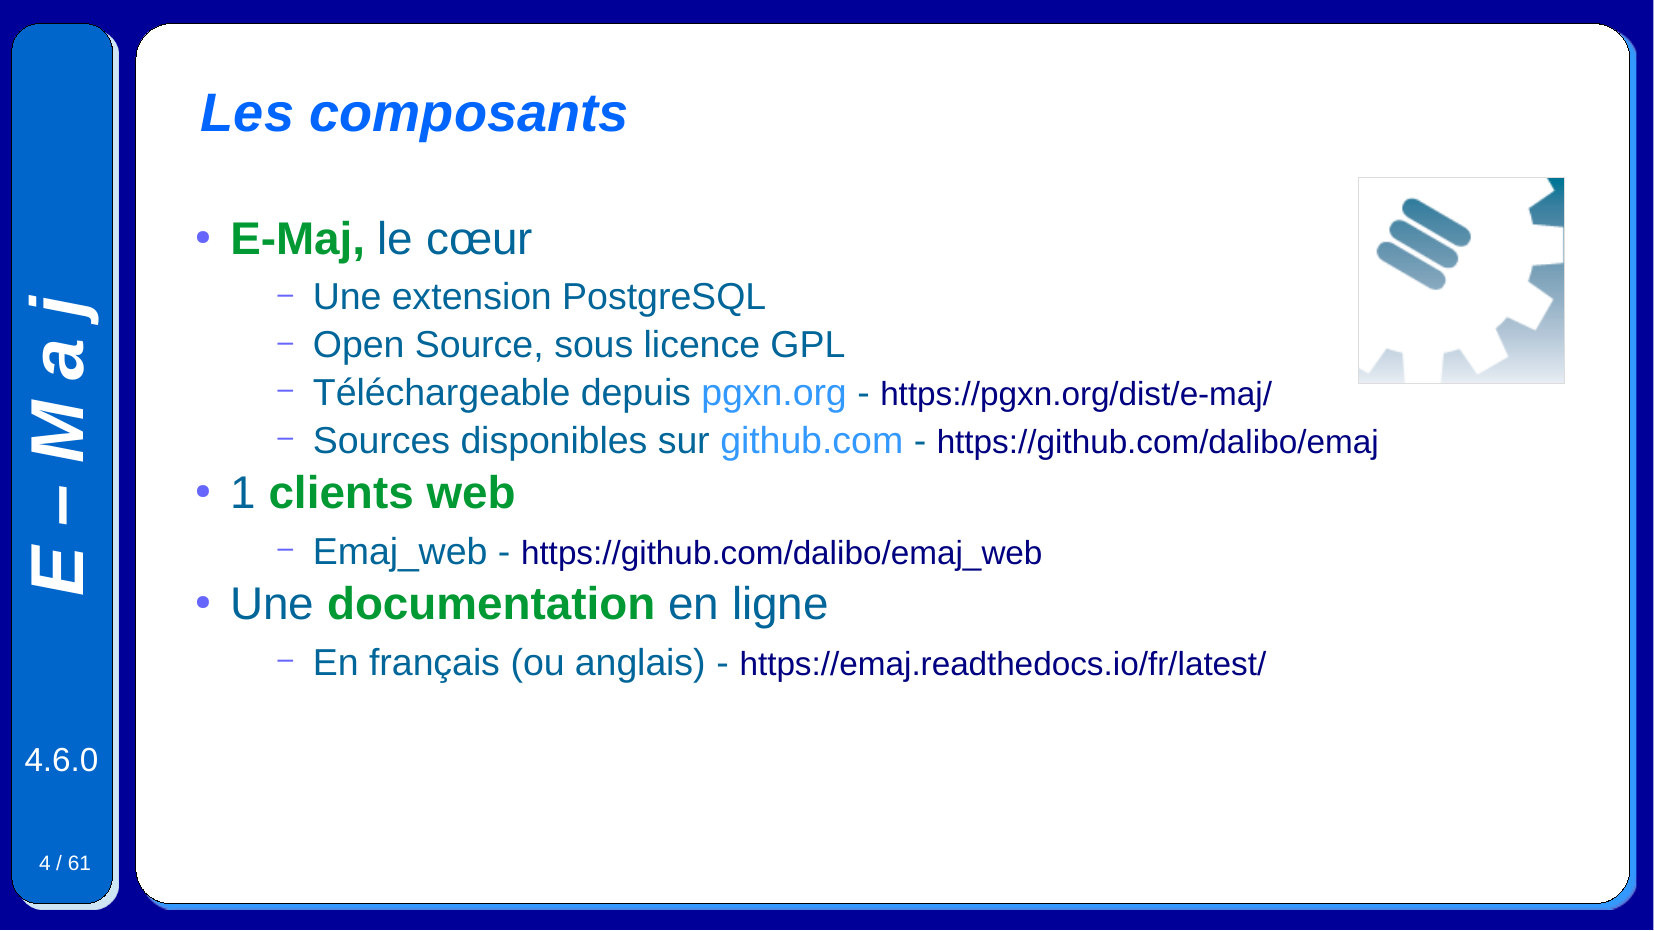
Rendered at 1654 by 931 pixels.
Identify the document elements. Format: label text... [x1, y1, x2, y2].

list E-Maj, le cœur Une extension PostgreSQL Open Source, sous licence GPL Téléchargeable depuis pgxn.org - https://pgxn.org/dist/e-maj/ Sources disponibles sur github.com - https://github.com/dalibo/emaj 1 clients web Emaj_web - https://github.com/dalibo/emaj_web Une documentation en ligne En français (ou anglais) - https://emaj.readthedocs.io/fr/latest/ [177, 212, 1587, 804]
title Les composants [200, 34, 1575, 191]
picture [1358, 177, 1565, 384]
